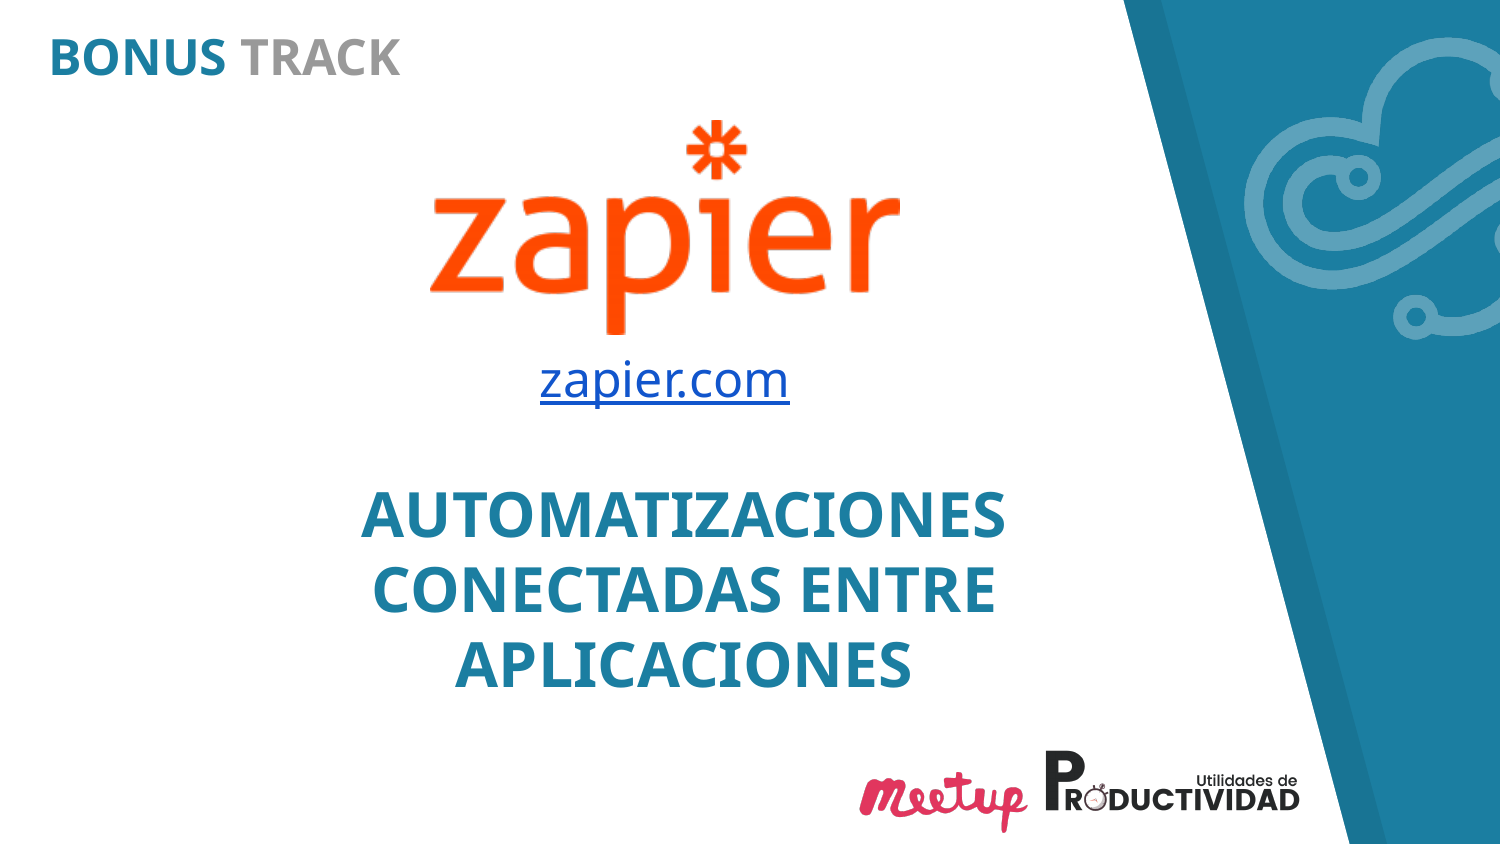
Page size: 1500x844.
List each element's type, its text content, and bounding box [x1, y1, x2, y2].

picture [1042, 746, 1302, 811]
title BONUS TRACK [33, 17, 1124, 94]
title AUTOMATIZACIONES CONECTADAS ENTRE APLICACIONES [266, 472, 1103, 704]
picture [858, 769, 1030, 835]
picture [430, 120, 900, 335]
picture [1236, 23, 1500, 351]
title zapier.com [356, 338, 974, 424]
